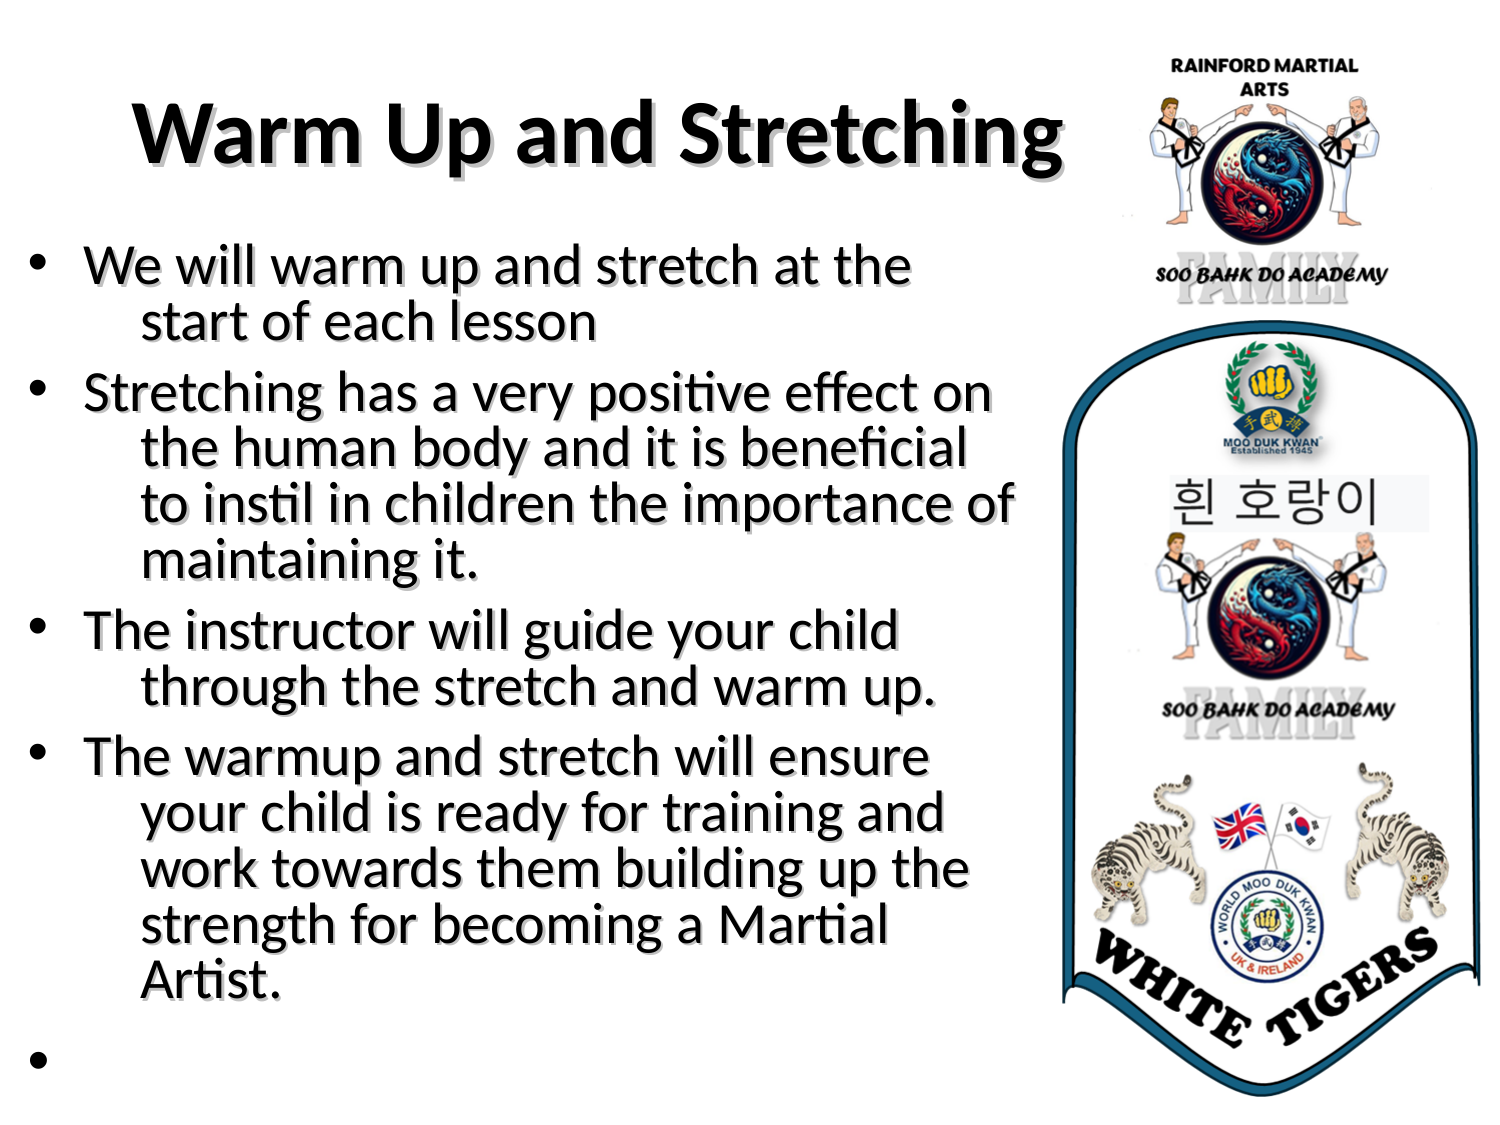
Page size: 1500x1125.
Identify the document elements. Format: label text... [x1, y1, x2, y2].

picture [1036, 320, 1488, 1102]
title Warm Up and Stretching [0, 32, 1274, 221]
picture [1081, 44, 1453, 309]
list We will warm up and stretch at the start of each lesson Stretching has a very positive effect on the human body and it is beneficial to instil in children the importance of maintaining it. The instructor will guide your child through the stretch and warm up. The warmup and stretch will ensure your child is ready for training and work towards them building up the strength for becoming a Martial Artist. [12, 232, 1038, 1038]
